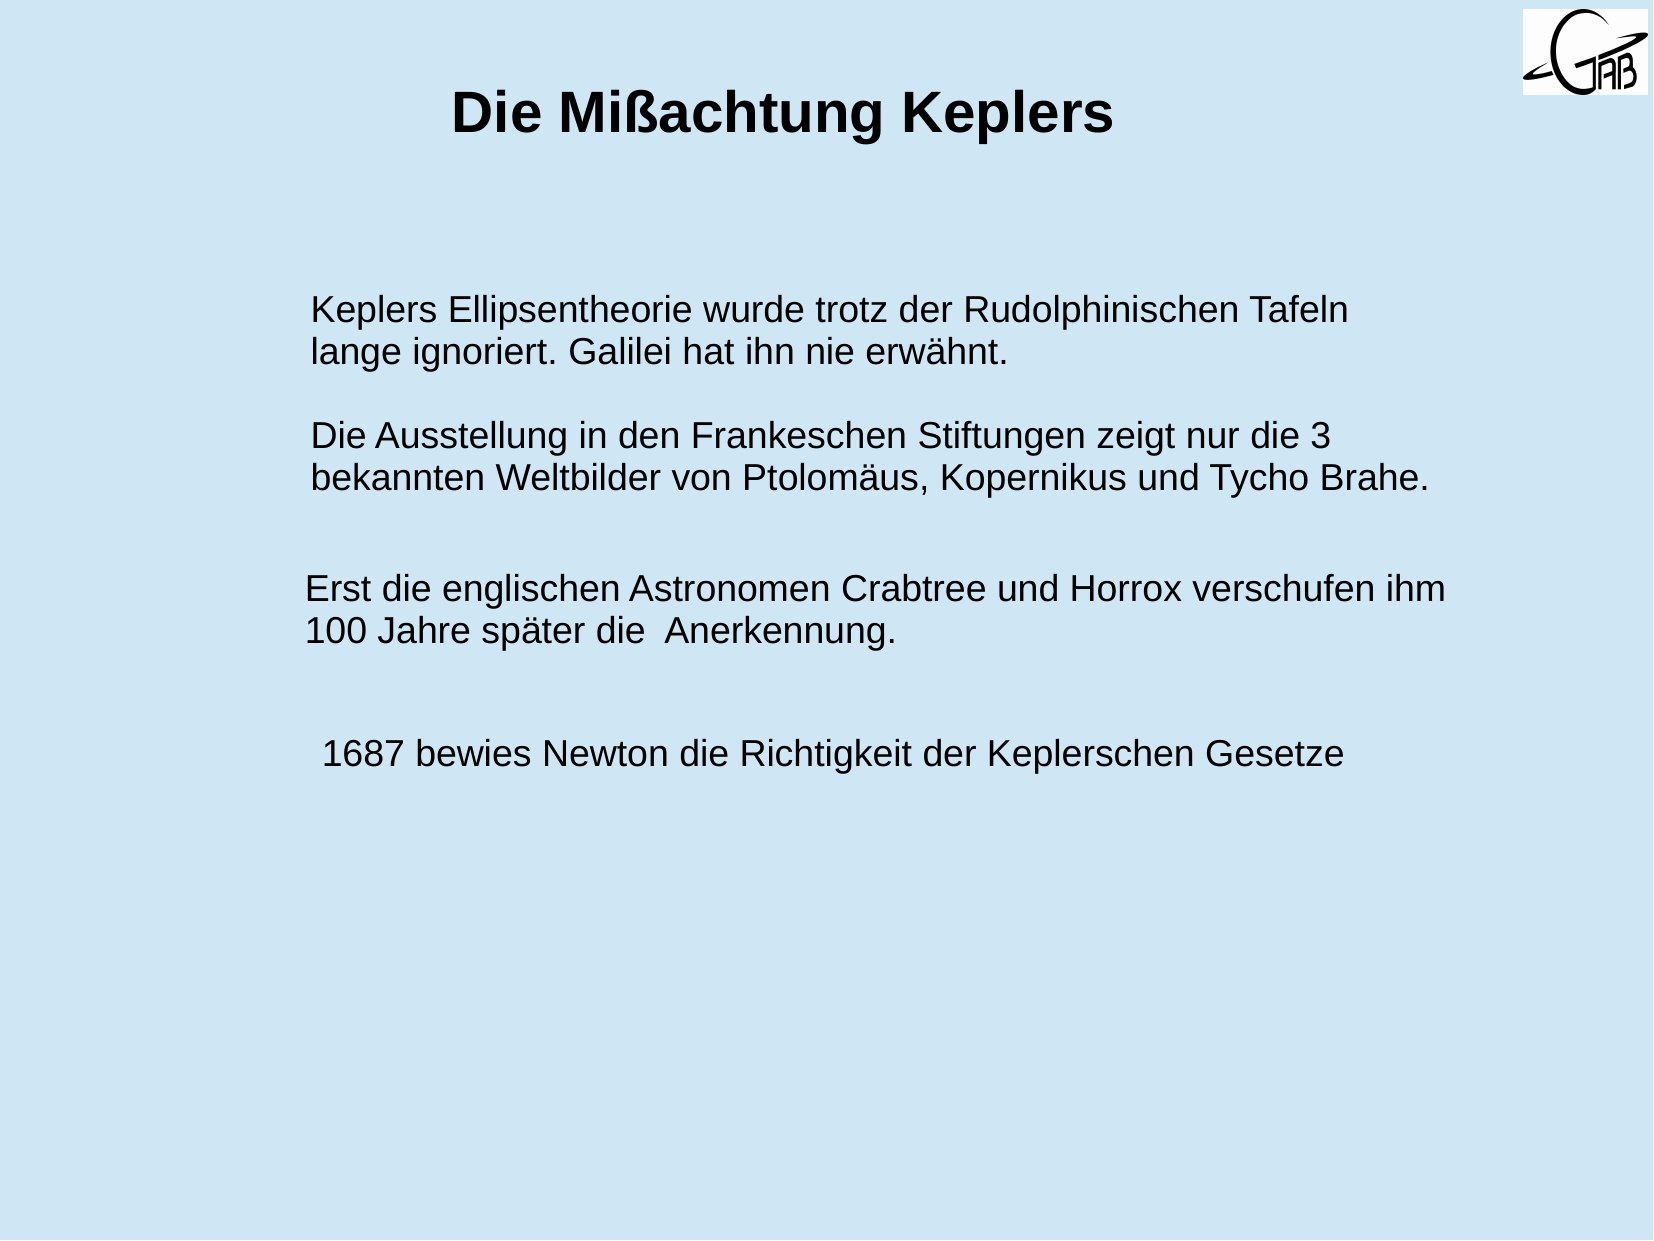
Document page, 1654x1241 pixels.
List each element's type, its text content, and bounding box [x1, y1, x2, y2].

text_box Keplers Ellipsentheorie wurde trotz der Rudolphinischen Tafeln lange ignoriert. Galilei hat ihn nie erwähnt. Die Ausstellung in den Frankeschen Stiftungen zeigt nur die 3 bekannten Weltbilder von Ptolomäus, Kopernikus und Tycho Brahe. [295, 280, 1446, 549]
text_box 1687 bewies Newton die Richtigkeit der Keplerschen Gesetze [307, 724, 1359, 782]
text_box Erst die englischen Astronomen Crabtree und Horrox verschufen ihm 100 Jahre später die Anerkennung. [290, 559, 1569, 659]
picture [1523, 9, 1648, 95]
text_box Die Mißachtung Keplers [437, 72, 1131, 154]
